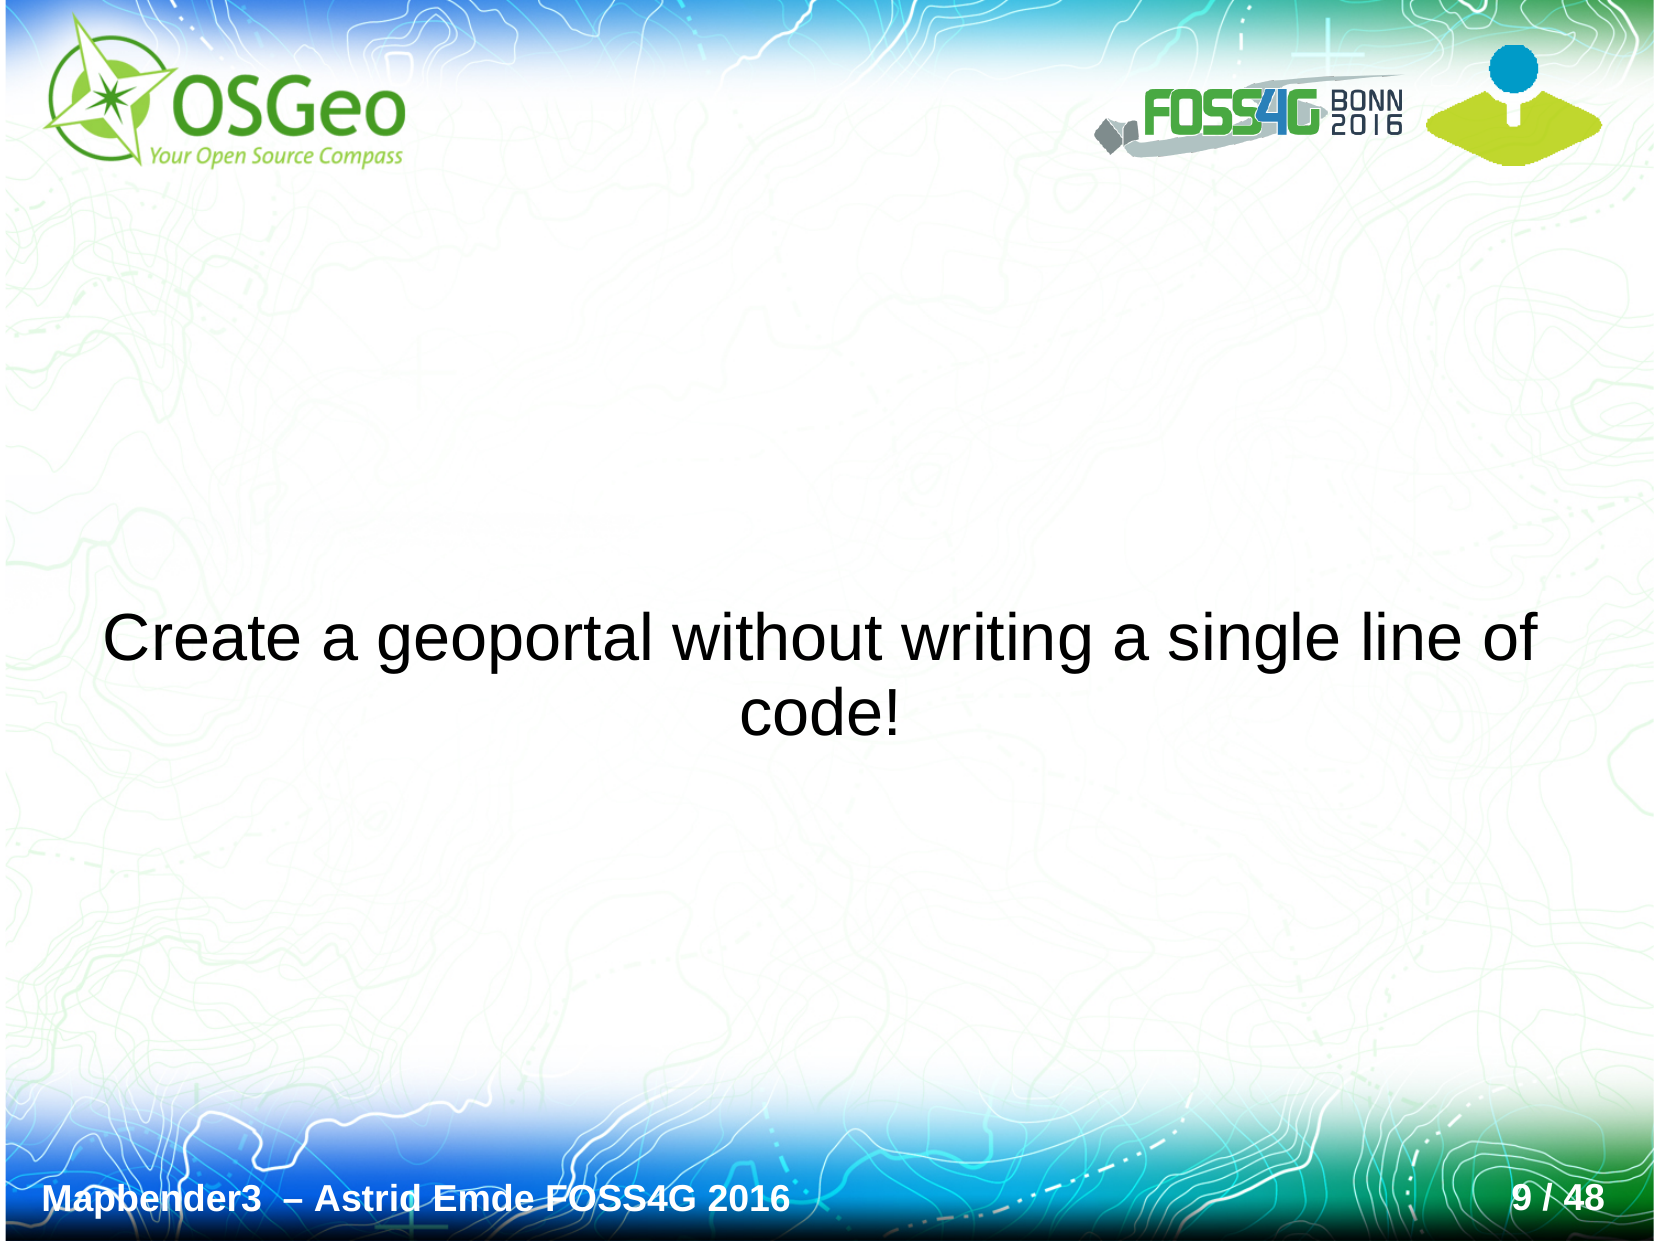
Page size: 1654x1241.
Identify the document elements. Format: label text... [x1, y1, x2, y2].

picture [5, 0, 1654, 1241]
subtitle Create a geoportal without writing a single line of code! [76, 177, 1565, 1173]
